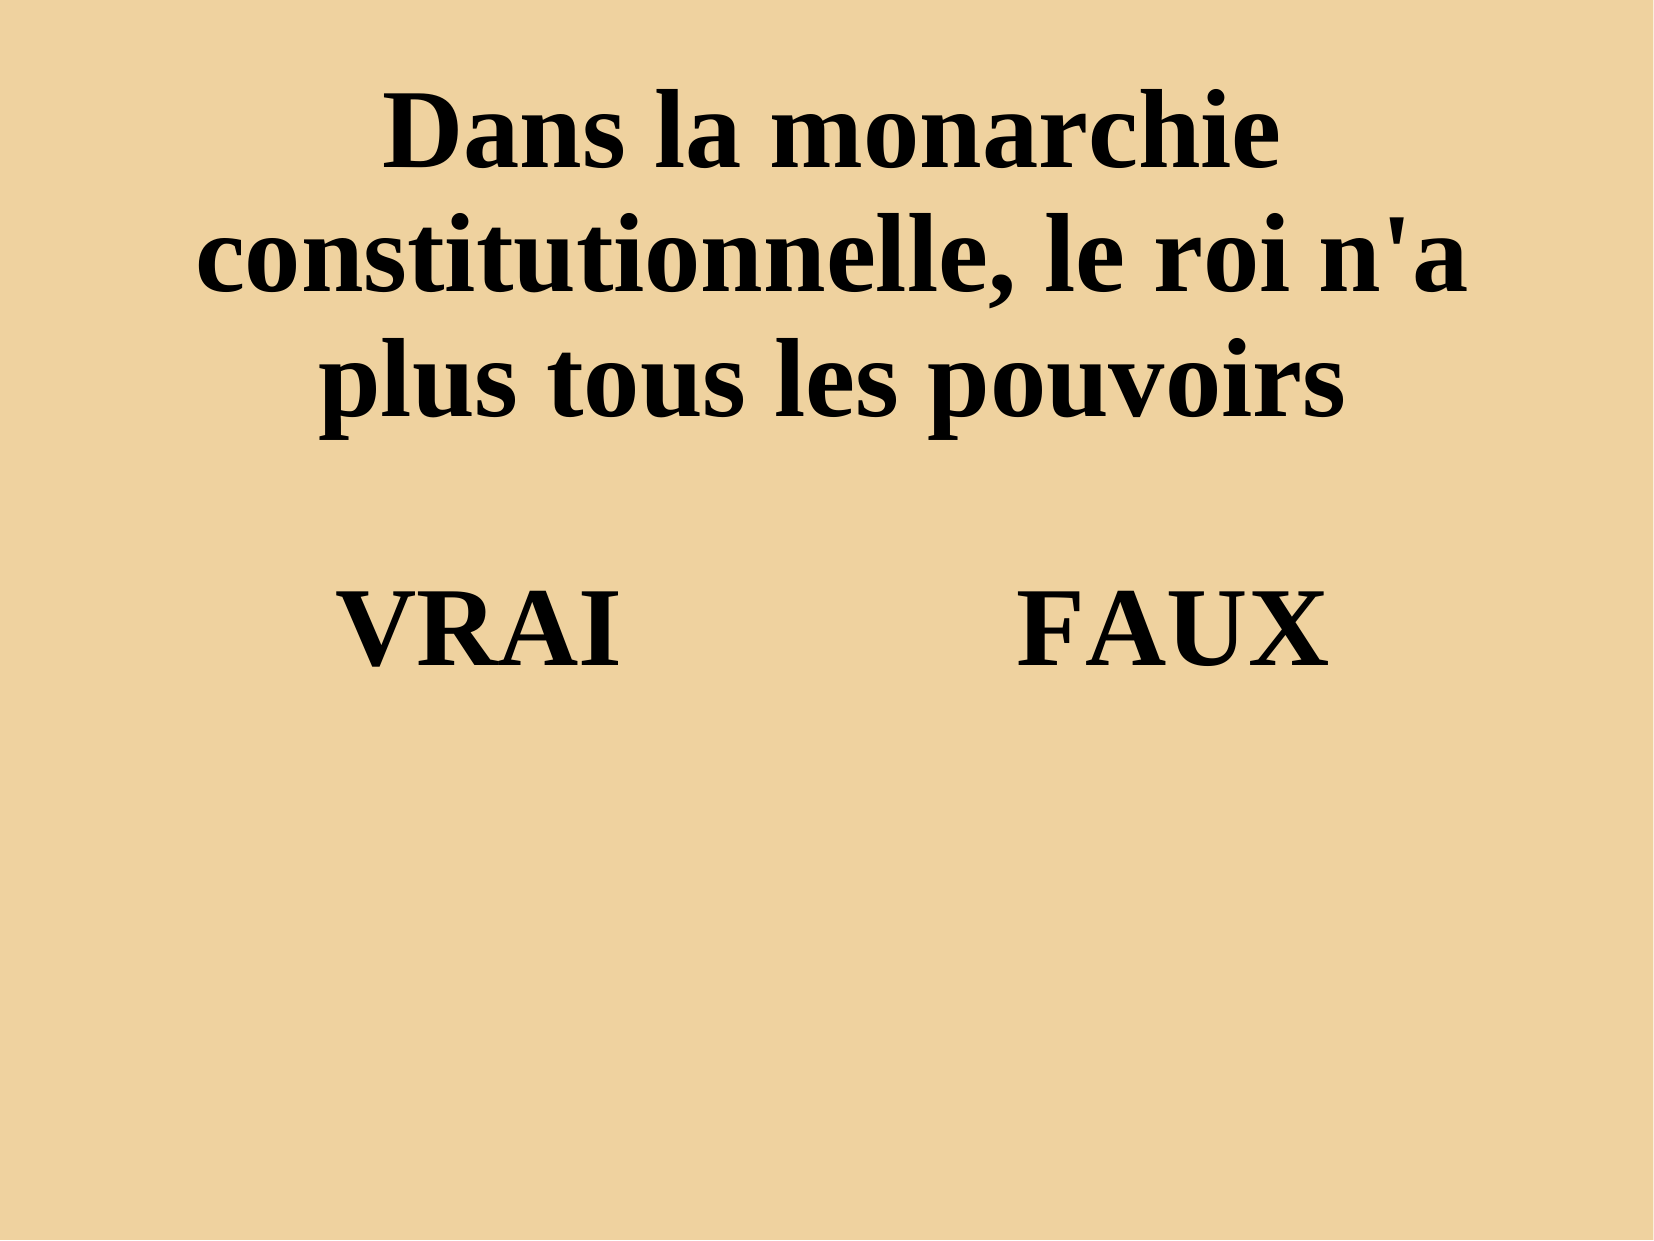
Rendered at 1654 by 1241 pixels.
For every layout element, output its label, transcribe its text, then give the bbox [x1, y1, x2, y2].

title Dans la monarchie constitutionnelle, le roi n'a plus tous les pouvoirs VRAI FAUX [129, 59, 1536, 822]
